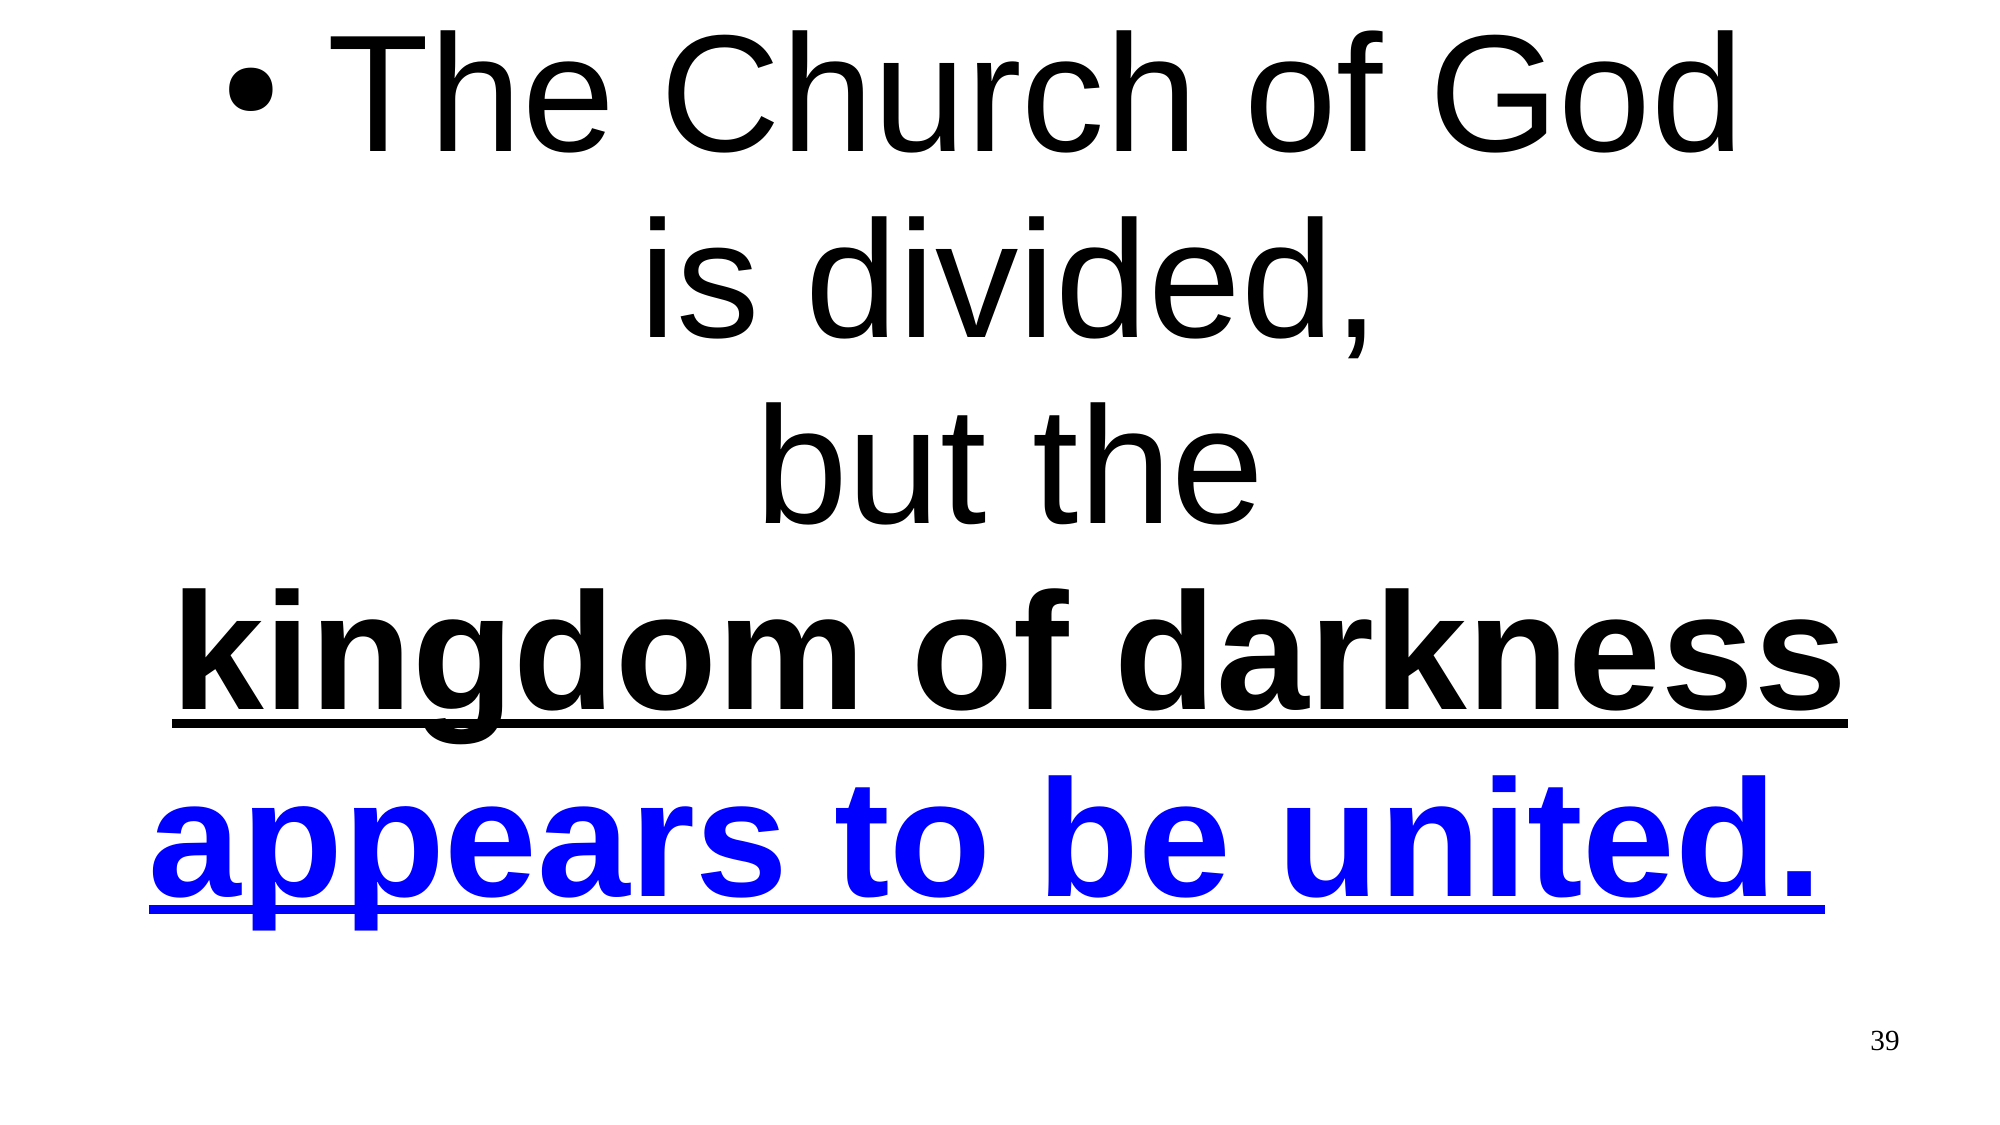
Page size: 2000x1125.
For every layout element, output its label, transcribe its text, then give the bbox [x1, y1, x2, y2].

list The Church of God is divided, but the kingdom of darkness appears to be united. [0, 0, 1996, 1123]
